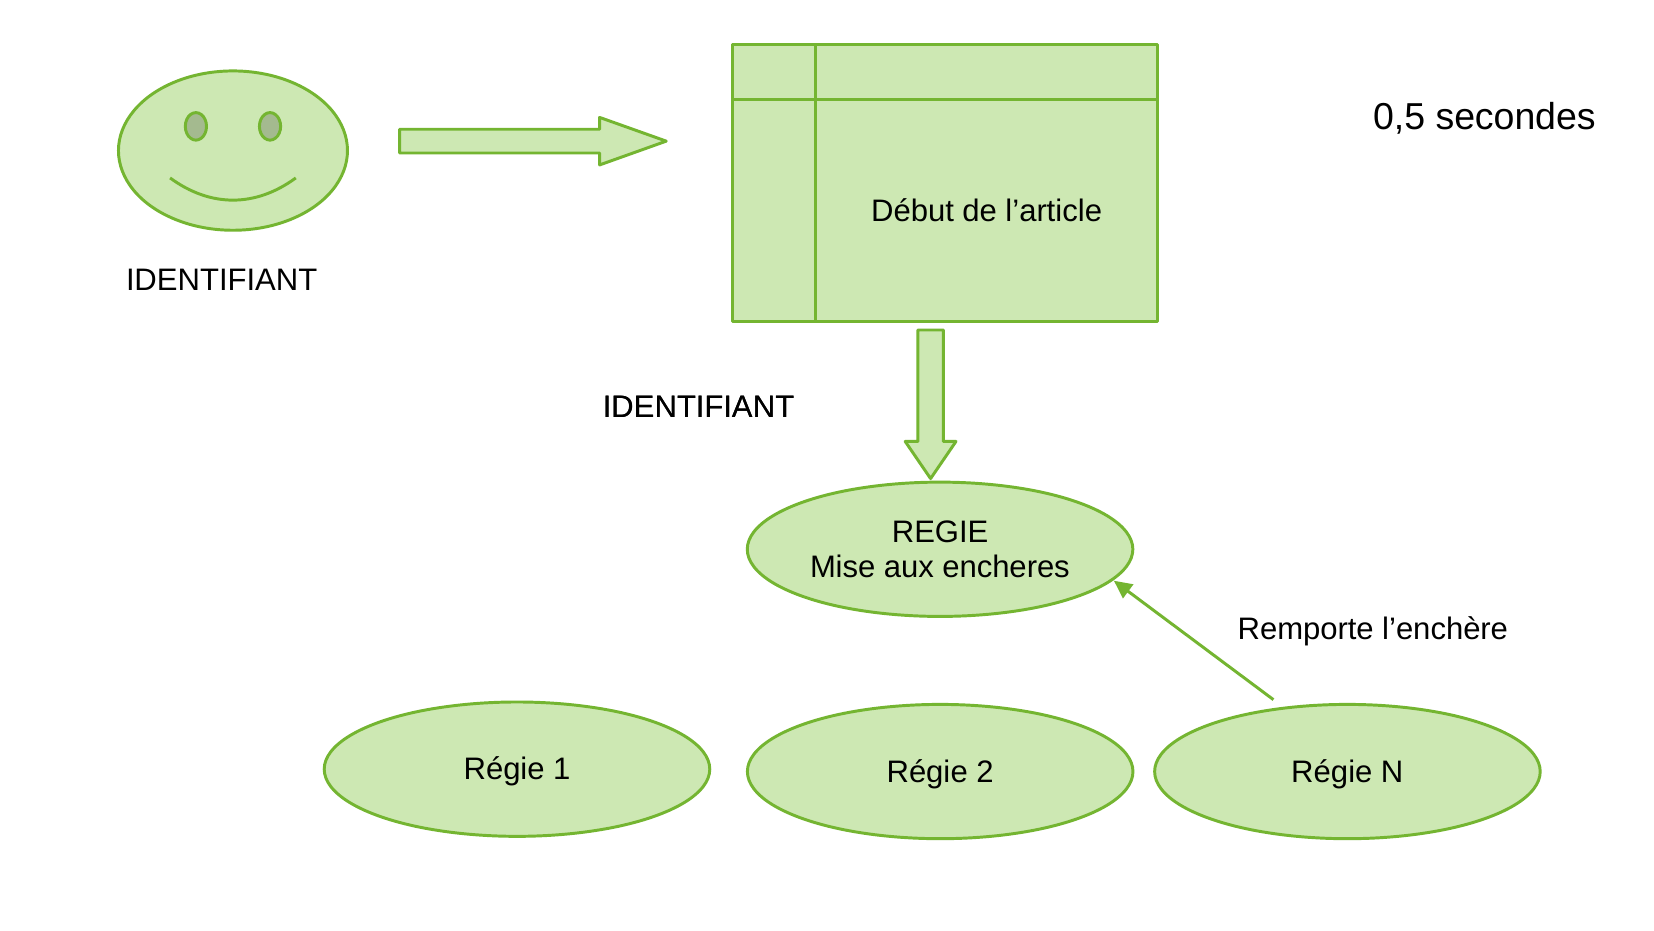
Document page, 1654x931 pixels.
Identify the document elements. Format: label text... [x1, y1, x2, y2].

text_box Début de l’article [732, 44, 1158, 322]
text_box Régie 2 [747, 704, 1133, 839]
text_box 0,5 secondes [1358, 88, 1611, 146]
text_box IDENTIFIANT [111, 255, 400, 303]
text_box Régie N [1154, 704, 1541, 839]
text_box REGIE Mise aux encheres [747, 482, 1133, 617]
text_box [118, 70, 348, 231]
text_box Remporte l’enchère [1222, 604, 1606, 687]
text_box [399, 117, 667, 165]
text_box [905, 330, 956, 479]
text_box IDENTIFIANT [588, 382, 877, 430]
text_box Régie 1 [324, 701, 710, 837]
